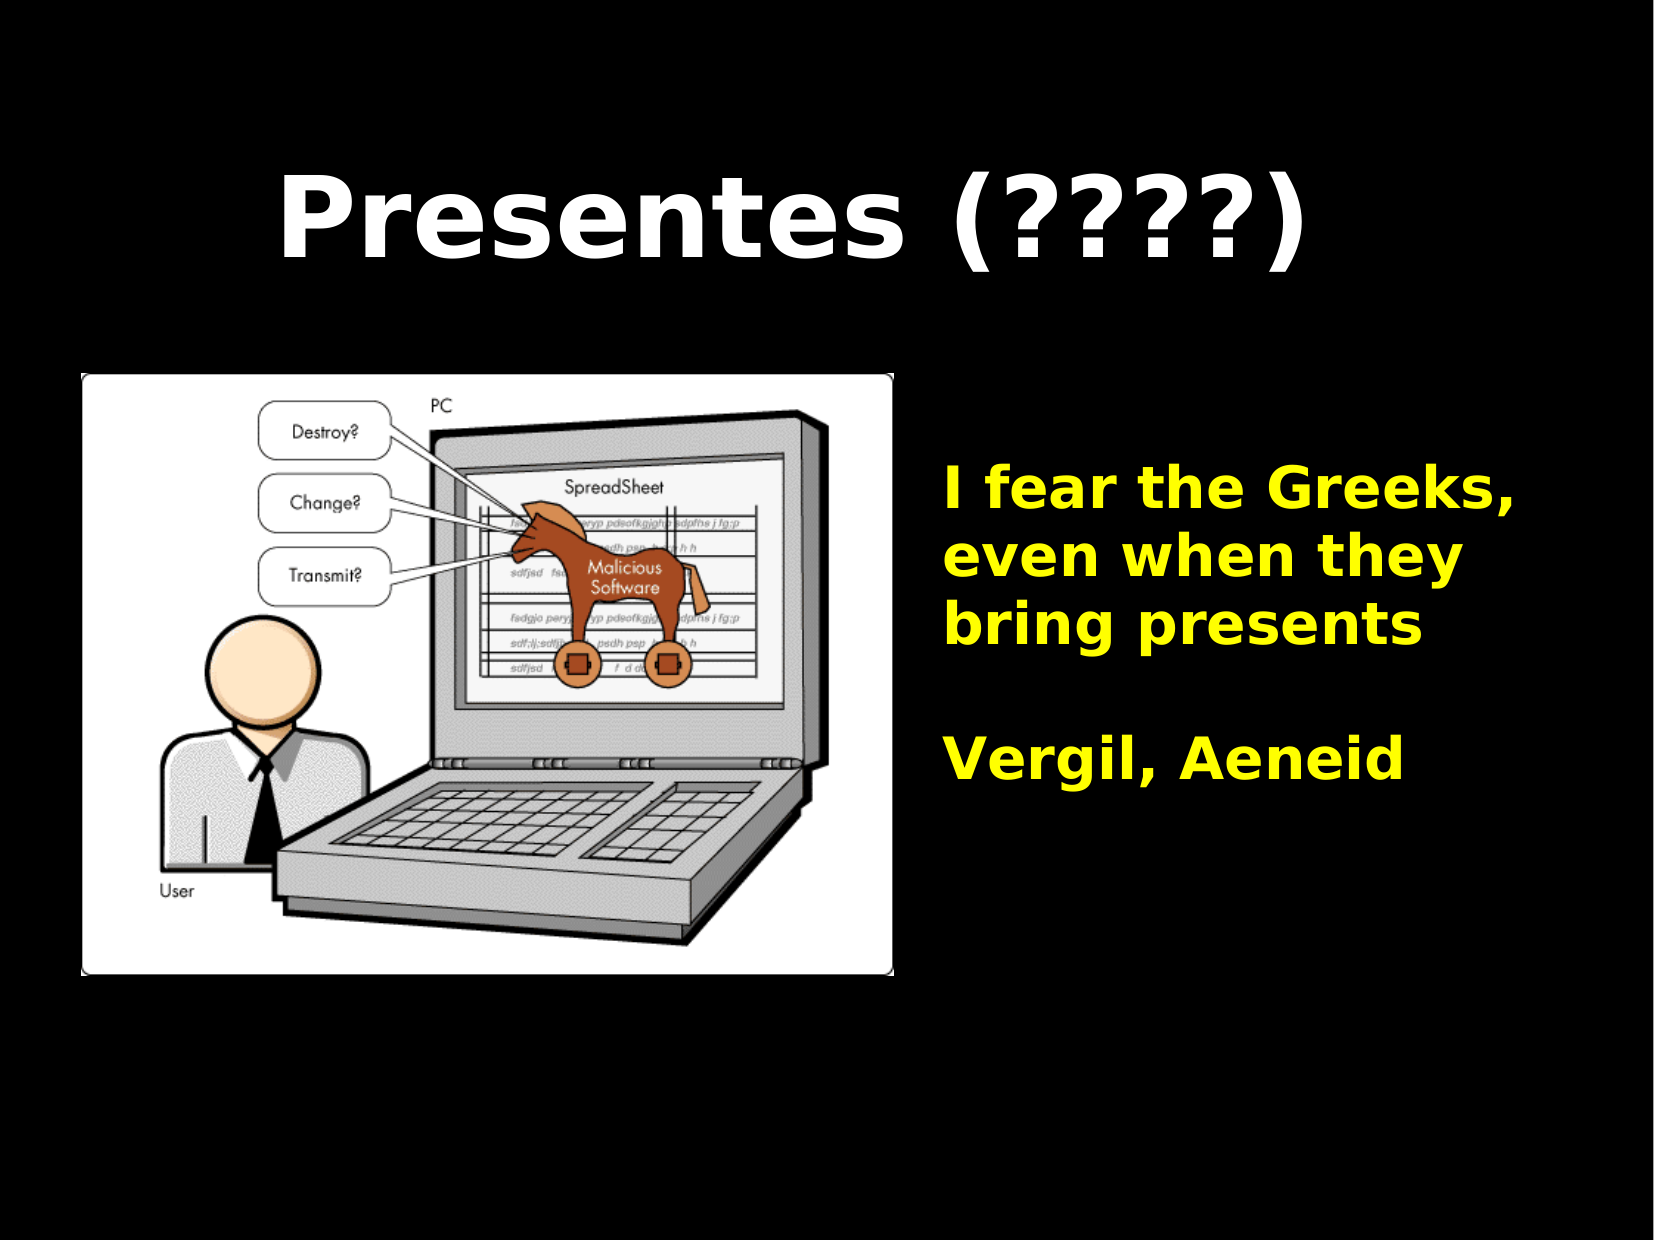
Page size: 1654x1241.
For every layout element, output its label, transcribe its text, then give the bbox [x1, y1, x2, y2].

picture [81, 373, 894, 976]
title Presentes (????) [222, 123, 1365, 314]
text_box I fear the Greeks, even when they bring presents Vergil, Aeneid [764, 403, 1576, 954]
